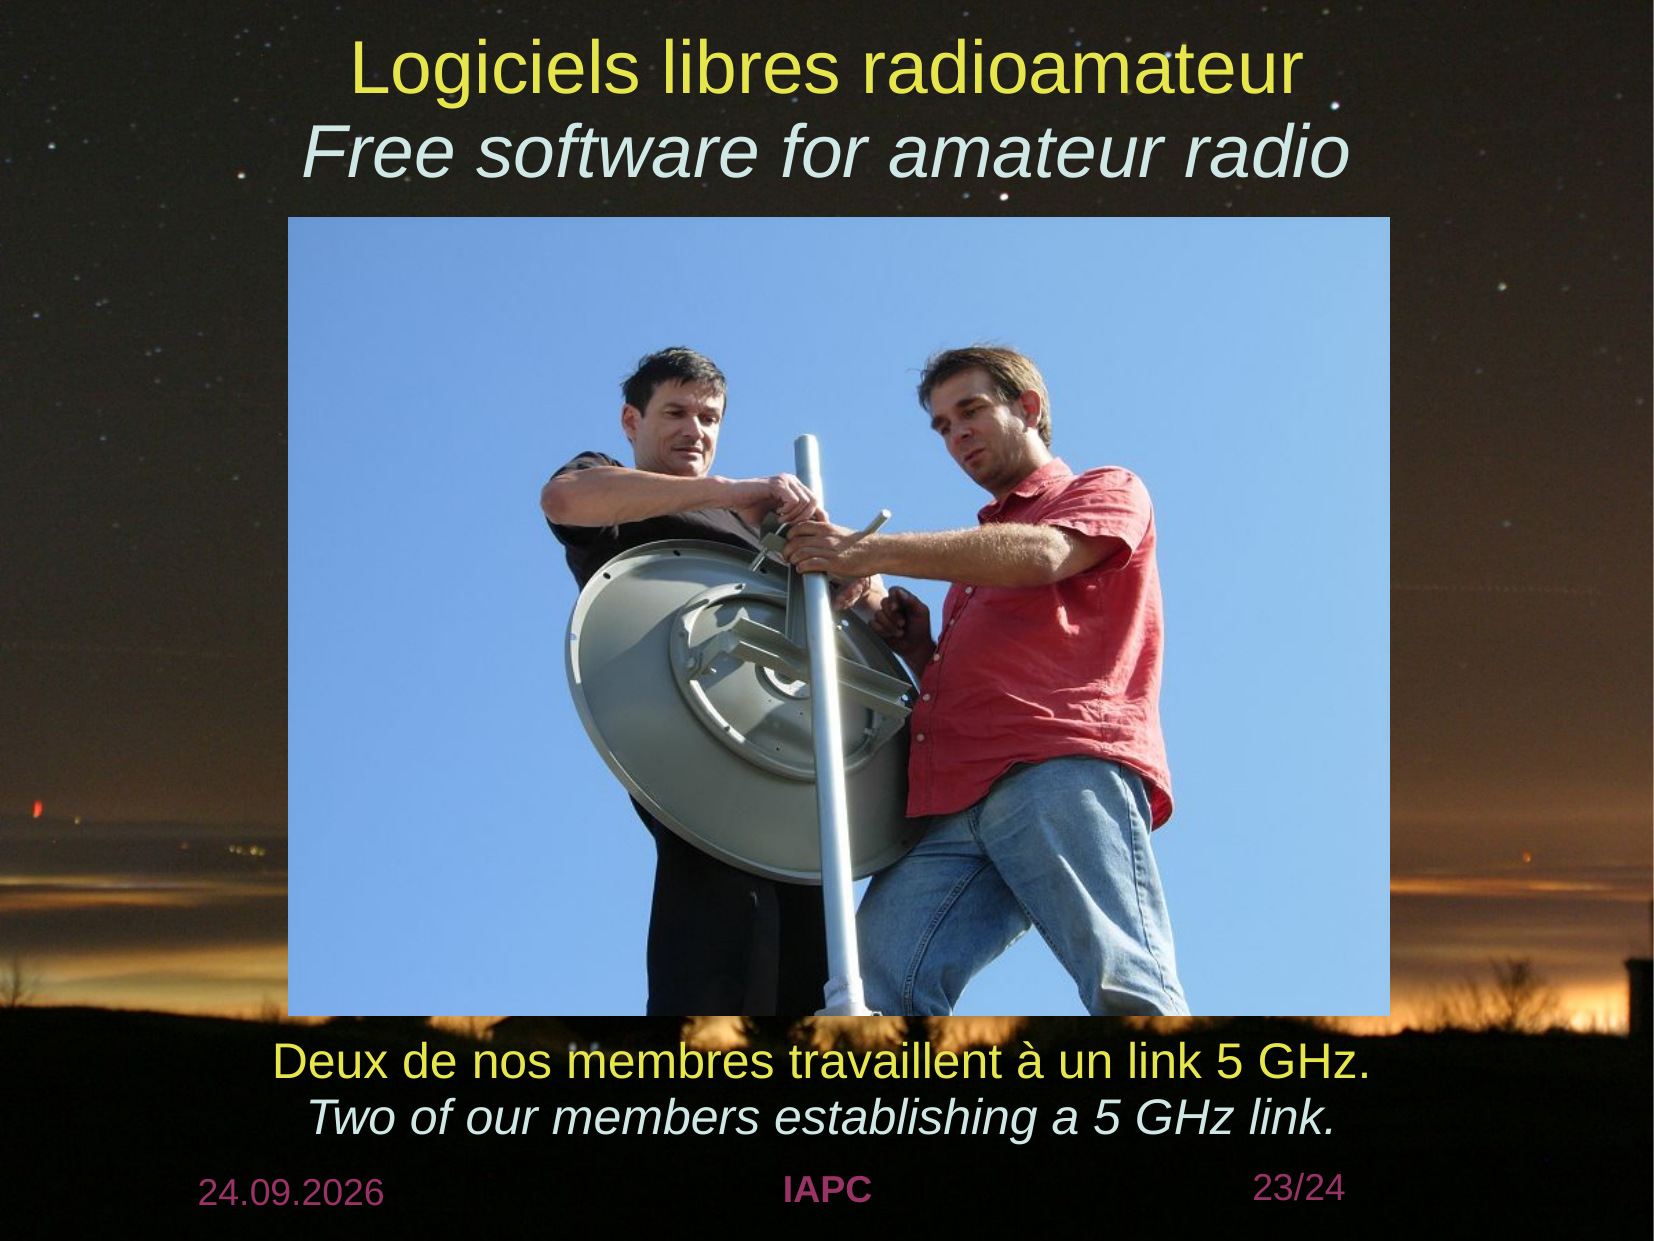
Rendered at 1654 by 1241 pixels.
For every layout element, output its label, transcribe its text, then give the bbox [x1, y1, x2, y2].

text_box Deux de nos membres travaillent à un link 5 GHz. Two of our members establishing a 5 GHz link. [94, 1027, 1550, 1152]
picture [0, 0, 1654, 1241]
title Logiciels libres radioamateur Free software for amateur radio [82, 5, 1571, 213]
